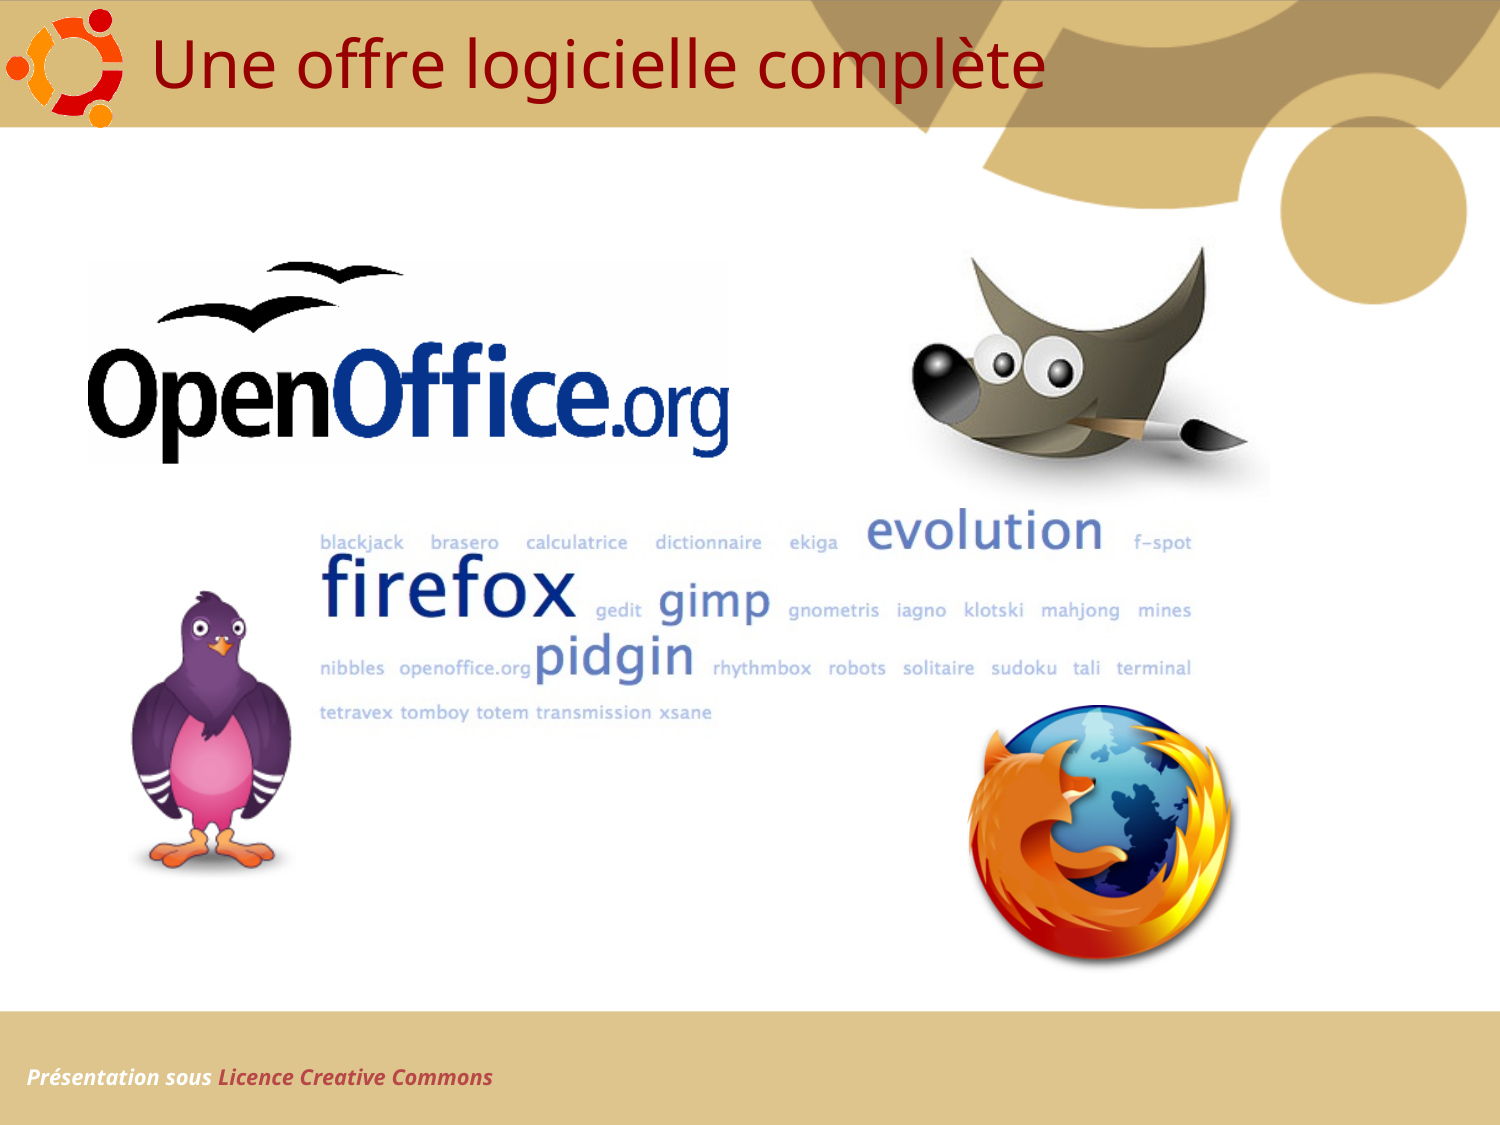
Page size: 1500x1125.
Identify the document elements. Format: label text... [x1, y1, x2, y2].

picture [0, 0, 1500, 975]
picture [128, 590, 296, 880]
title Une offre logicielle complète [135, 0, 1418, 126]
